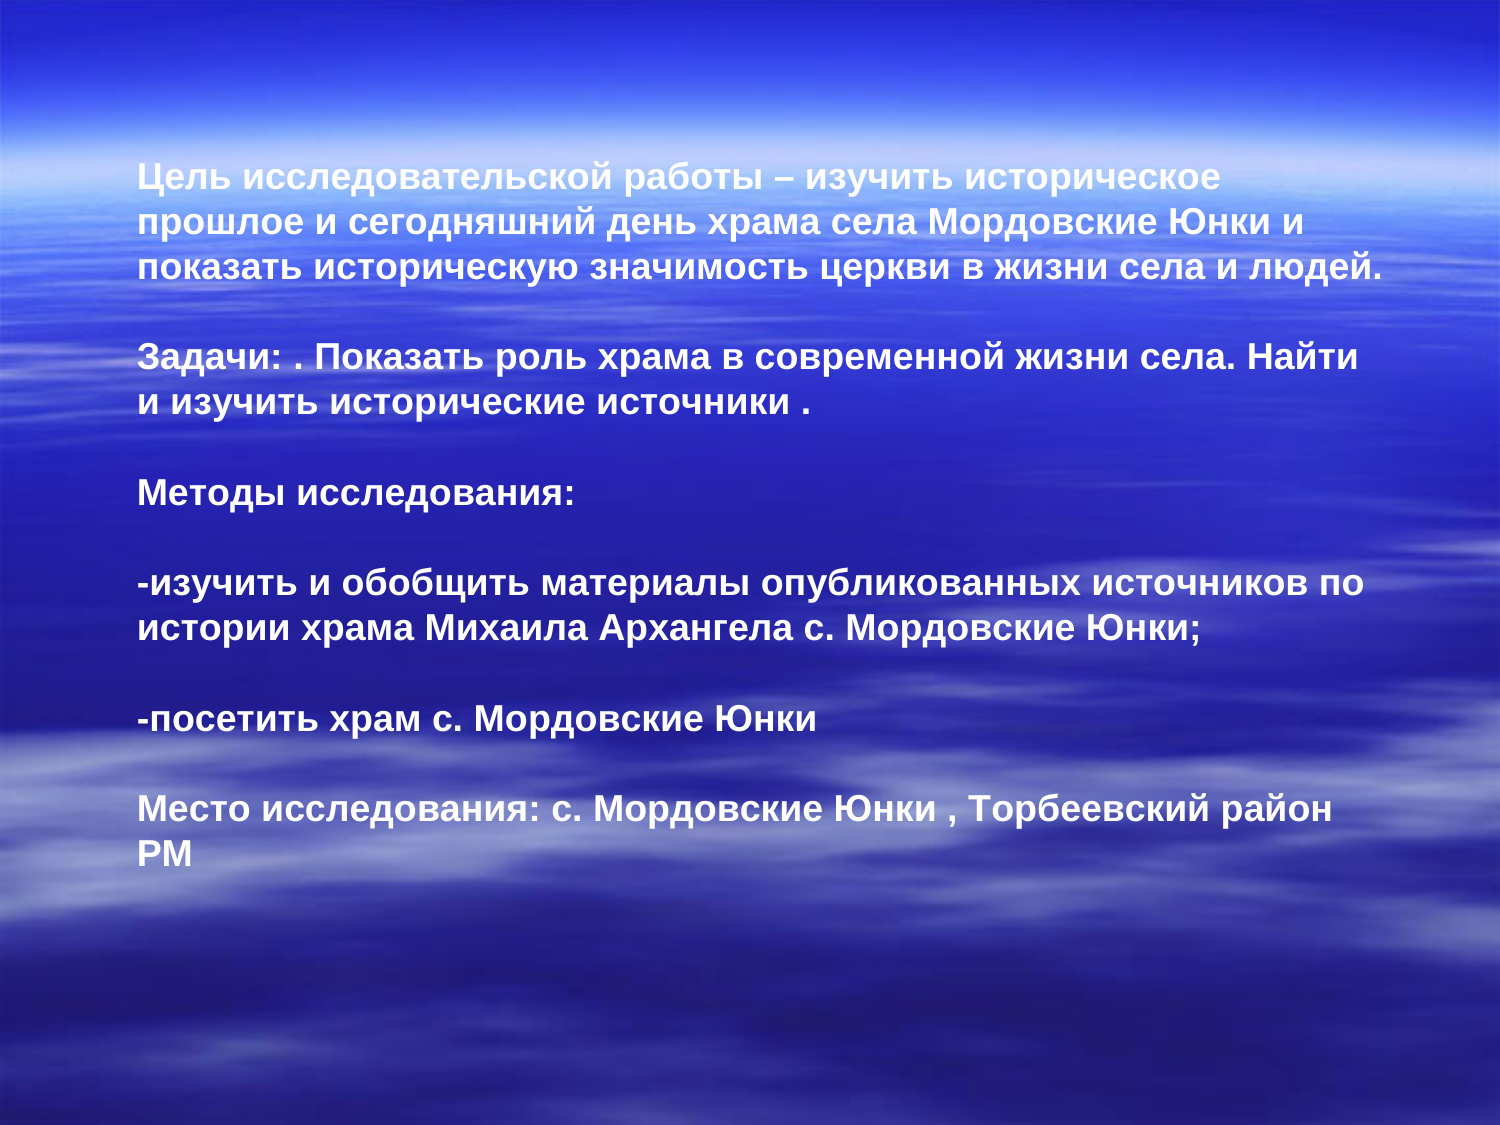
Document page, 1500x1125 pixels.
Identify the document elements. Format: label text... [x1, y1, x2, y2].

picture [0, 0, 1500, 1125]
text_box Цель исследовательской работы – изучить историческое прошлое и сегодняшний день храма села Мордовские Юнки и показать историческую значимость церкви в жизни села и людей. Задачи: . Показать роль храма в современной жизни села. Найти и изучить исторические источники . Методы исследования: -изучить и обобщить материалы опубликованных источников по истории храма Михаила Архангела с. Мордовские Юнки; -посетить храм с. Мордовские Юнки Место исследования: с. Мордовские Юнки , Торбеевский район РМ [122, 144, 1399, 973]
